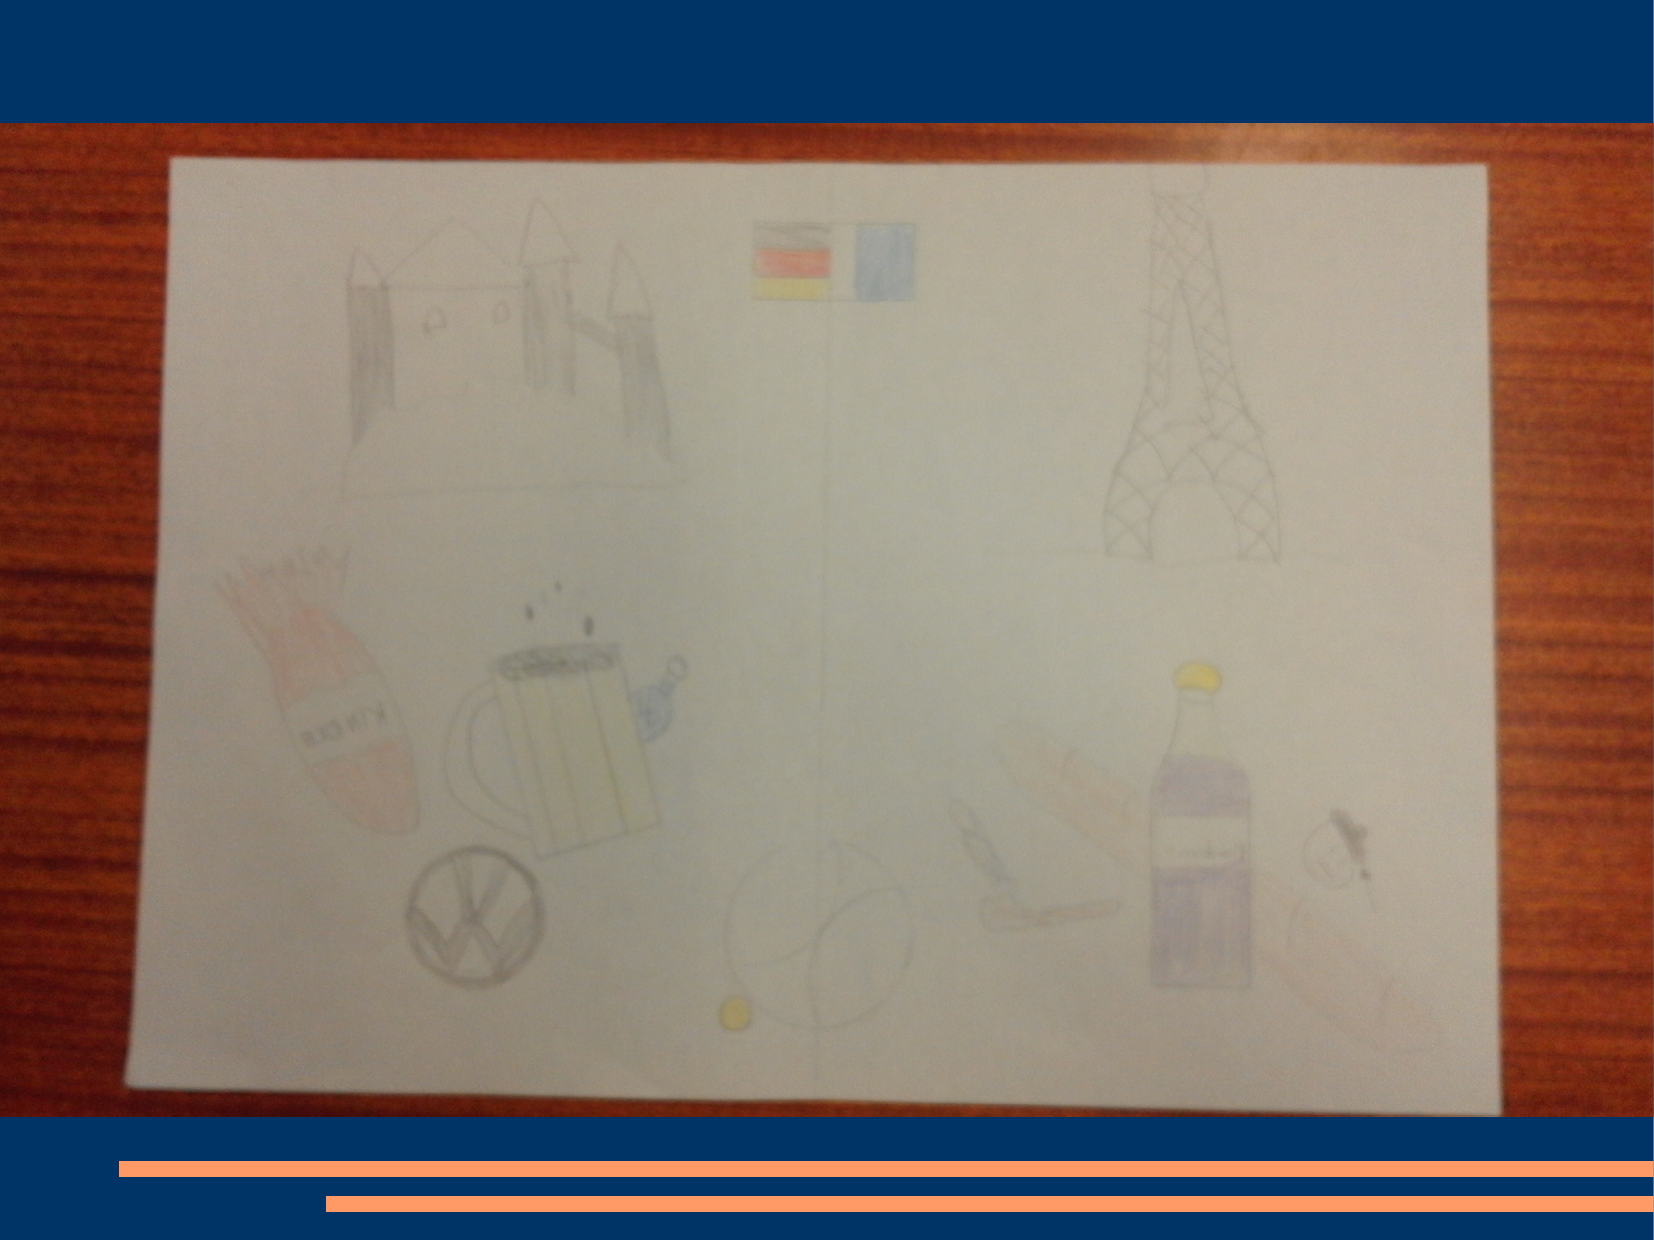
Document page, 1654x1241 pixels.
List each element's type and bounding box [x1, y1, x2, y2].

picture [0, 123, 1654, 1117]
